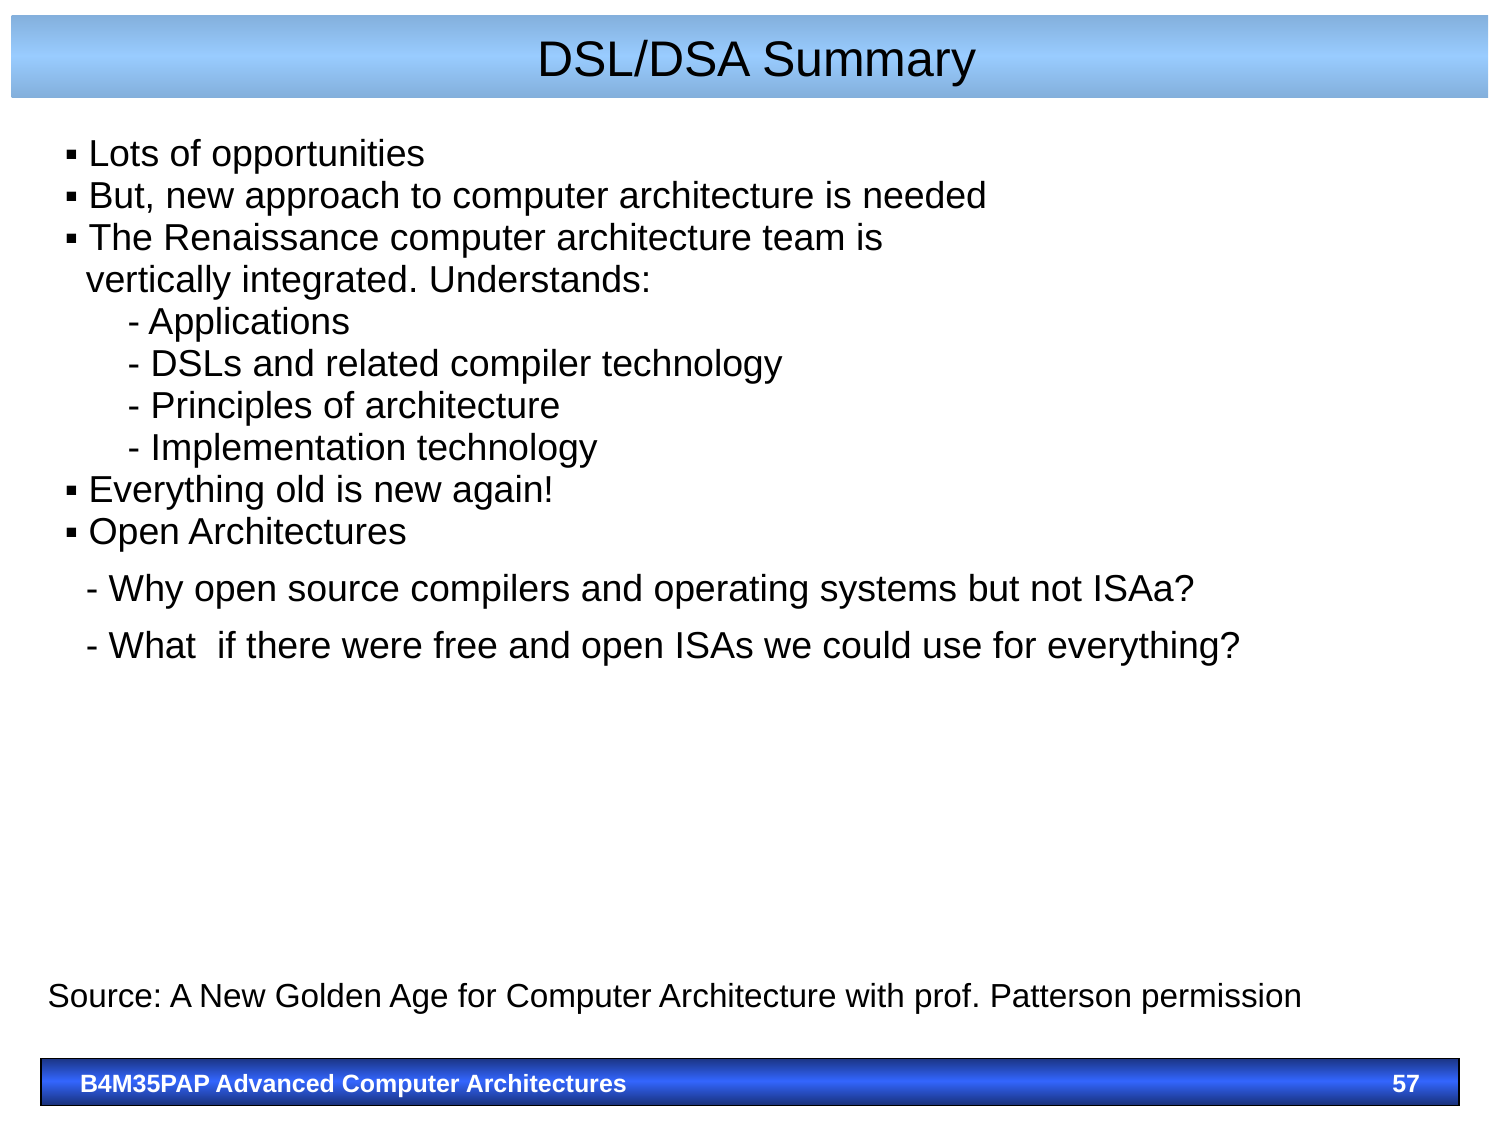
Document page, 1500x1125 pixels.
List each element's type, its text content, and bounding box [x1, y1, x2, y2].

title DSL/DSA Summary [11, 15, 1489, 98]
text_box Source: A New Golden Age for Computer Architecture with prof. Patterson permission [32, 969, 1446, 1054]
list ▪ Lots of opportunities ▪ But, new approach to computer architecture is needed ▪ The Renaissance computer architecture team is vertically integrated. Understands: - Applications - DSLs and related compiler technology - Principles of architecture - Implementation technology ▪ Everything old is new again! ▪ Open Architectures - Why open source compilers and operating systems but not ISAa? - What if there were free and open ISAs we could use for everything? [49, 125, 1475, 945]
